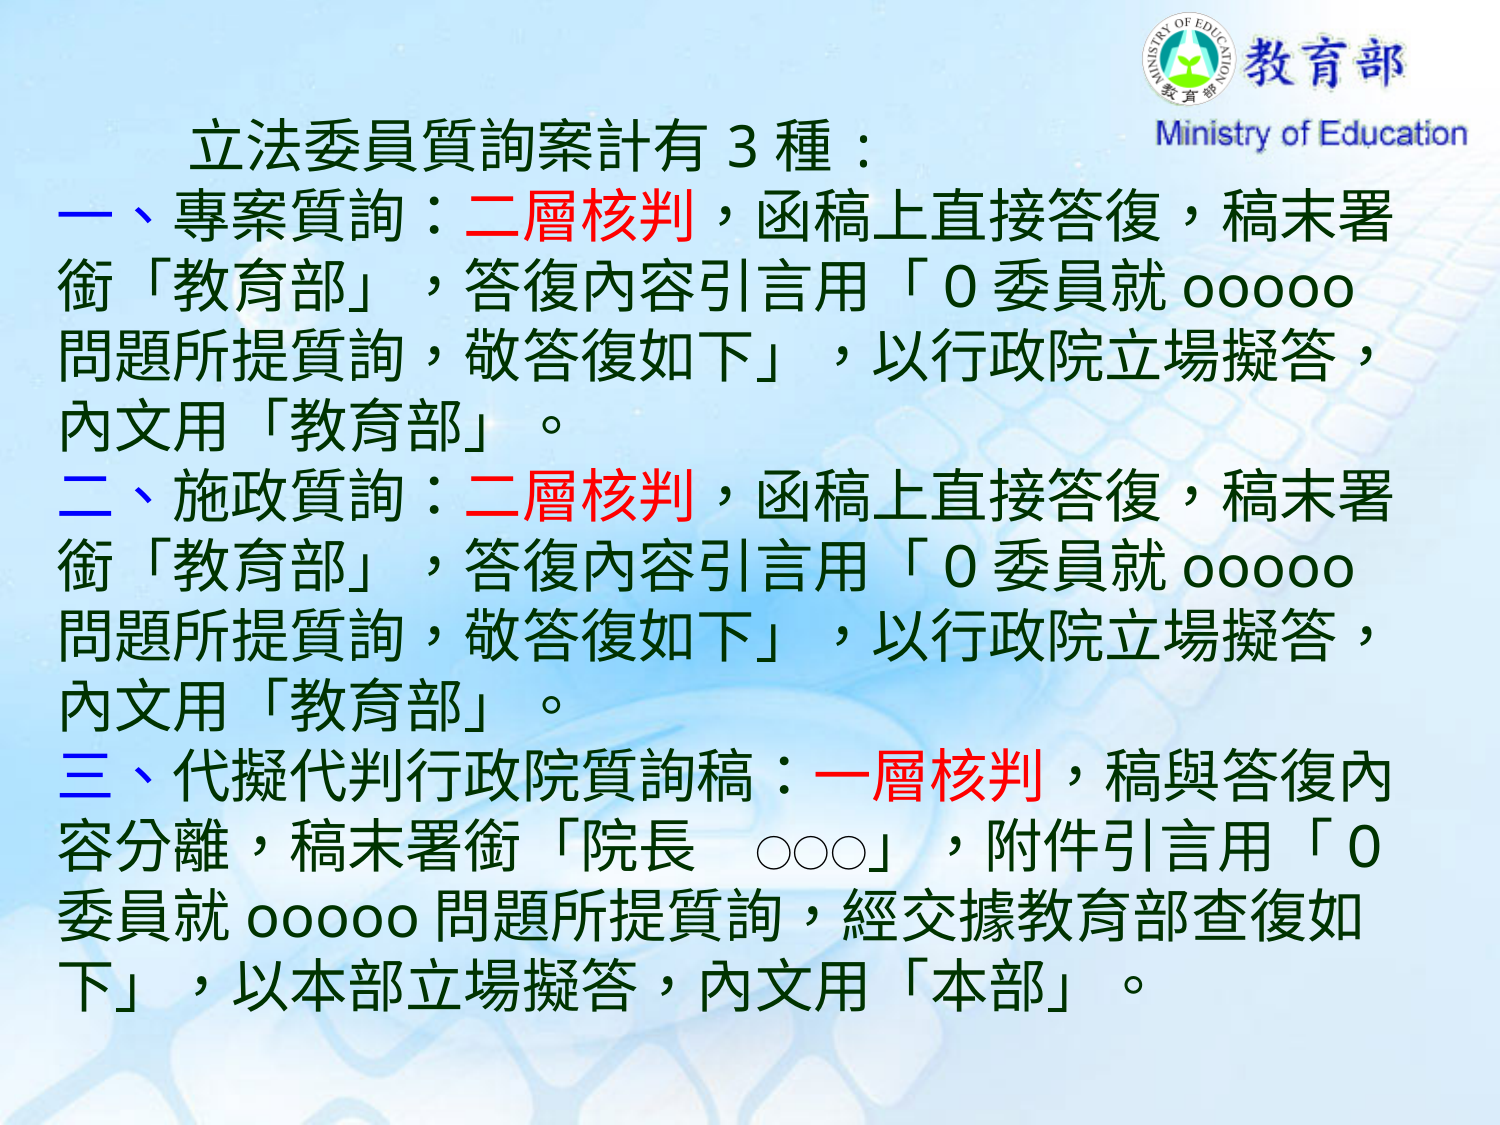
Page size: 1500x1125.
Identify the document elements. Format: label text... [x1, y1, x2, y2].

text_box 立法委員質詢案計有3種: 一、專案質詢：二層核判，函稿上直接答復，稿末署銜「教育部」，答復內容引言用「O委員就ooooo問題所提質詢，敬答復如下」，以行政院立場擬答，內文用「教育部」。 二、施政質詢：二層核判，函稿上直接答復，稿末署銜「教育部」，答復內容引言用「O委員就ooooo問題所提質詢，敬答復如下」，以行政院立場擬答，內文用「教育部」。 三、代擬代判行政院質詢稿：一層核判，稿與答復內容分離，稿末署銜「院長 ○○○」，附件引言用「O委員就ooooo問題所提質詢，經交據教育部查復如下」，以本部立場擬答，內文用「本部」。 [41, 101, 1429, 1028]
text_box [1012, 50, 1463, 126]
